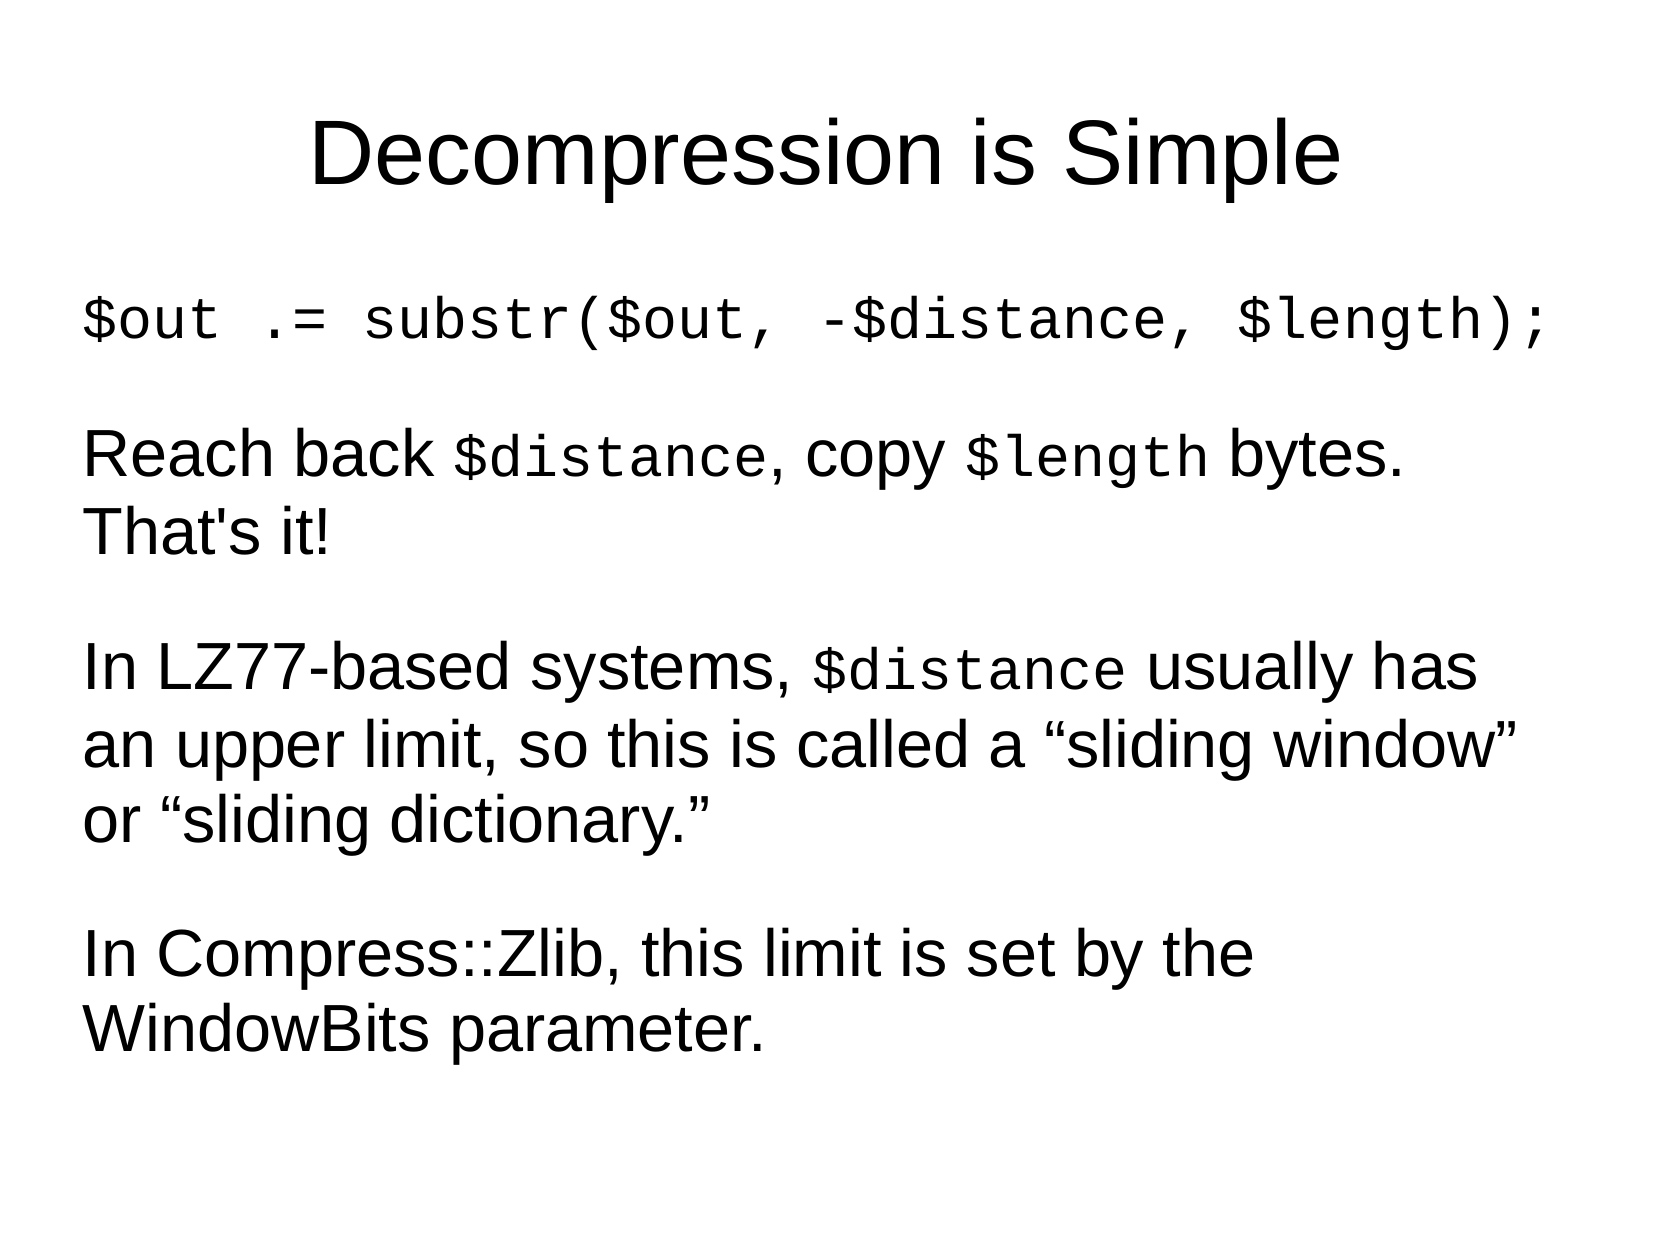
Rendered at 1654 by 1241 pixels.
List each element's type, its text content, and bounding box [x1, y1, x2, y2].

title Decompression is Simple [82, 49, 1571, 257]
list $out .= substr($out, -$distance, $length); Reach back $distance, copy $length bytes. That's it! In LZ77-based systems, $distance usually has an upper limit, so this is called a “sliding window” or “sliding dictionary.” In Compress::Zlib, this limit is set by the WindowBits parameter. [82, 290, 1571, 1109]
